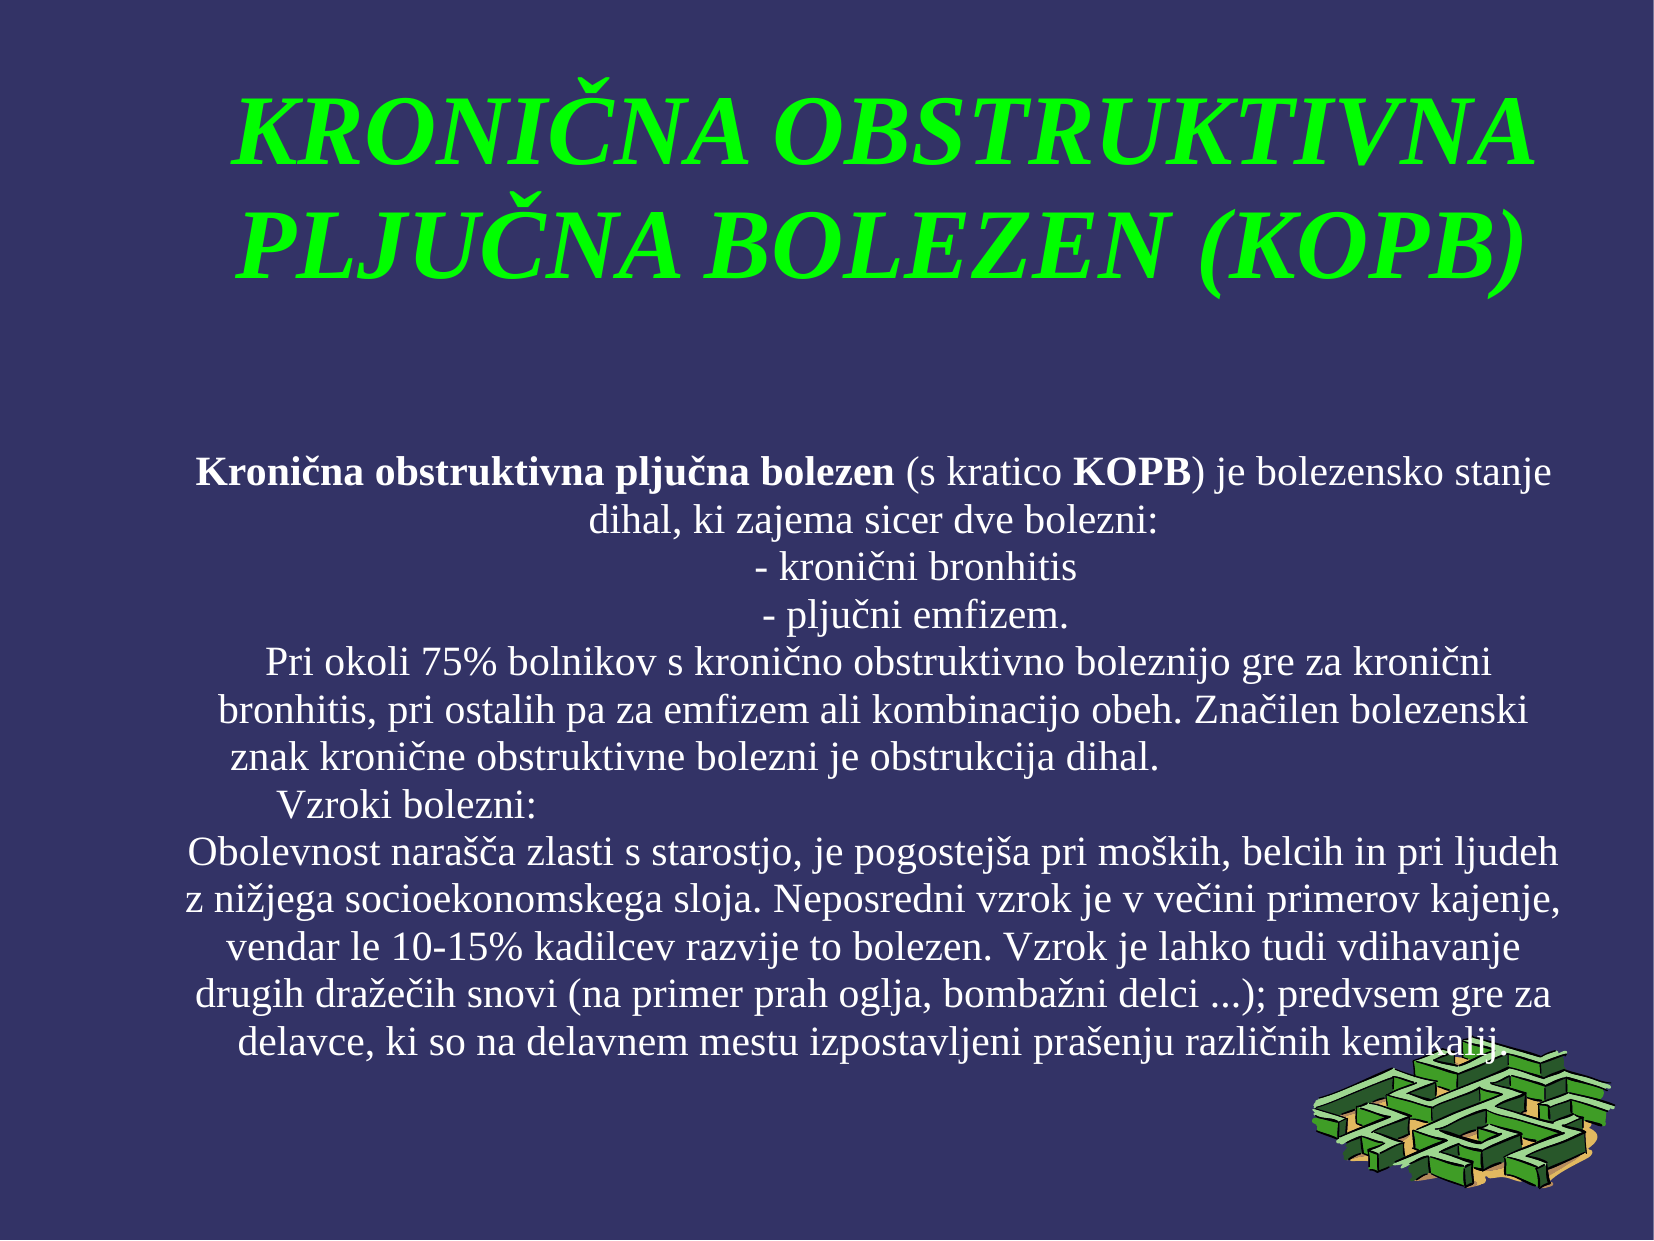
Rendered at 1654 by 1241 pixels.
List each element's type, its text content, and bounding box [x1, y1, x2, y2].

title KRONIČNA OBSTRUKTIVNA PLJUČNA BOLEZEN (KOPB) [177, 73, 1590, 296]
subtitle Kronična obstruktivna pljučna bolezen (s kratico KOPB) je bolezensko stanje dihal, ki zajema sicer dve bolezni: - kronični bronhitis - pljučni emfizem. Pri okoli 75% bolnikov s kronično obstruktivno boleznijo gre za kronični bronhitis, pri ostalih pa za emfizem ali kombinacijo obeh. Značilen bolezenski znak kronične obstruktivne bolezni je obstrukcija dihal. Vzroki bolezni: Obolevnost narašča zlasti s starostjo, je pogostejša pri moških, belcih in pri ljudeh z nižjega socioekonomskega sloja. Neposredni vzrok je v večini primerov kajenje, vendar le 10-15% kadilcev razvije to bolezen. Vzrok je lahko tudi vdihavanje drugih dražečih snovi (na primer prah oglja, bombažni delci ...); predvsem gre za delavce, ki so na delavnem mestu izpostavljeni prašenju različnih kemikalij. [178, 372, 1570, 1139]
